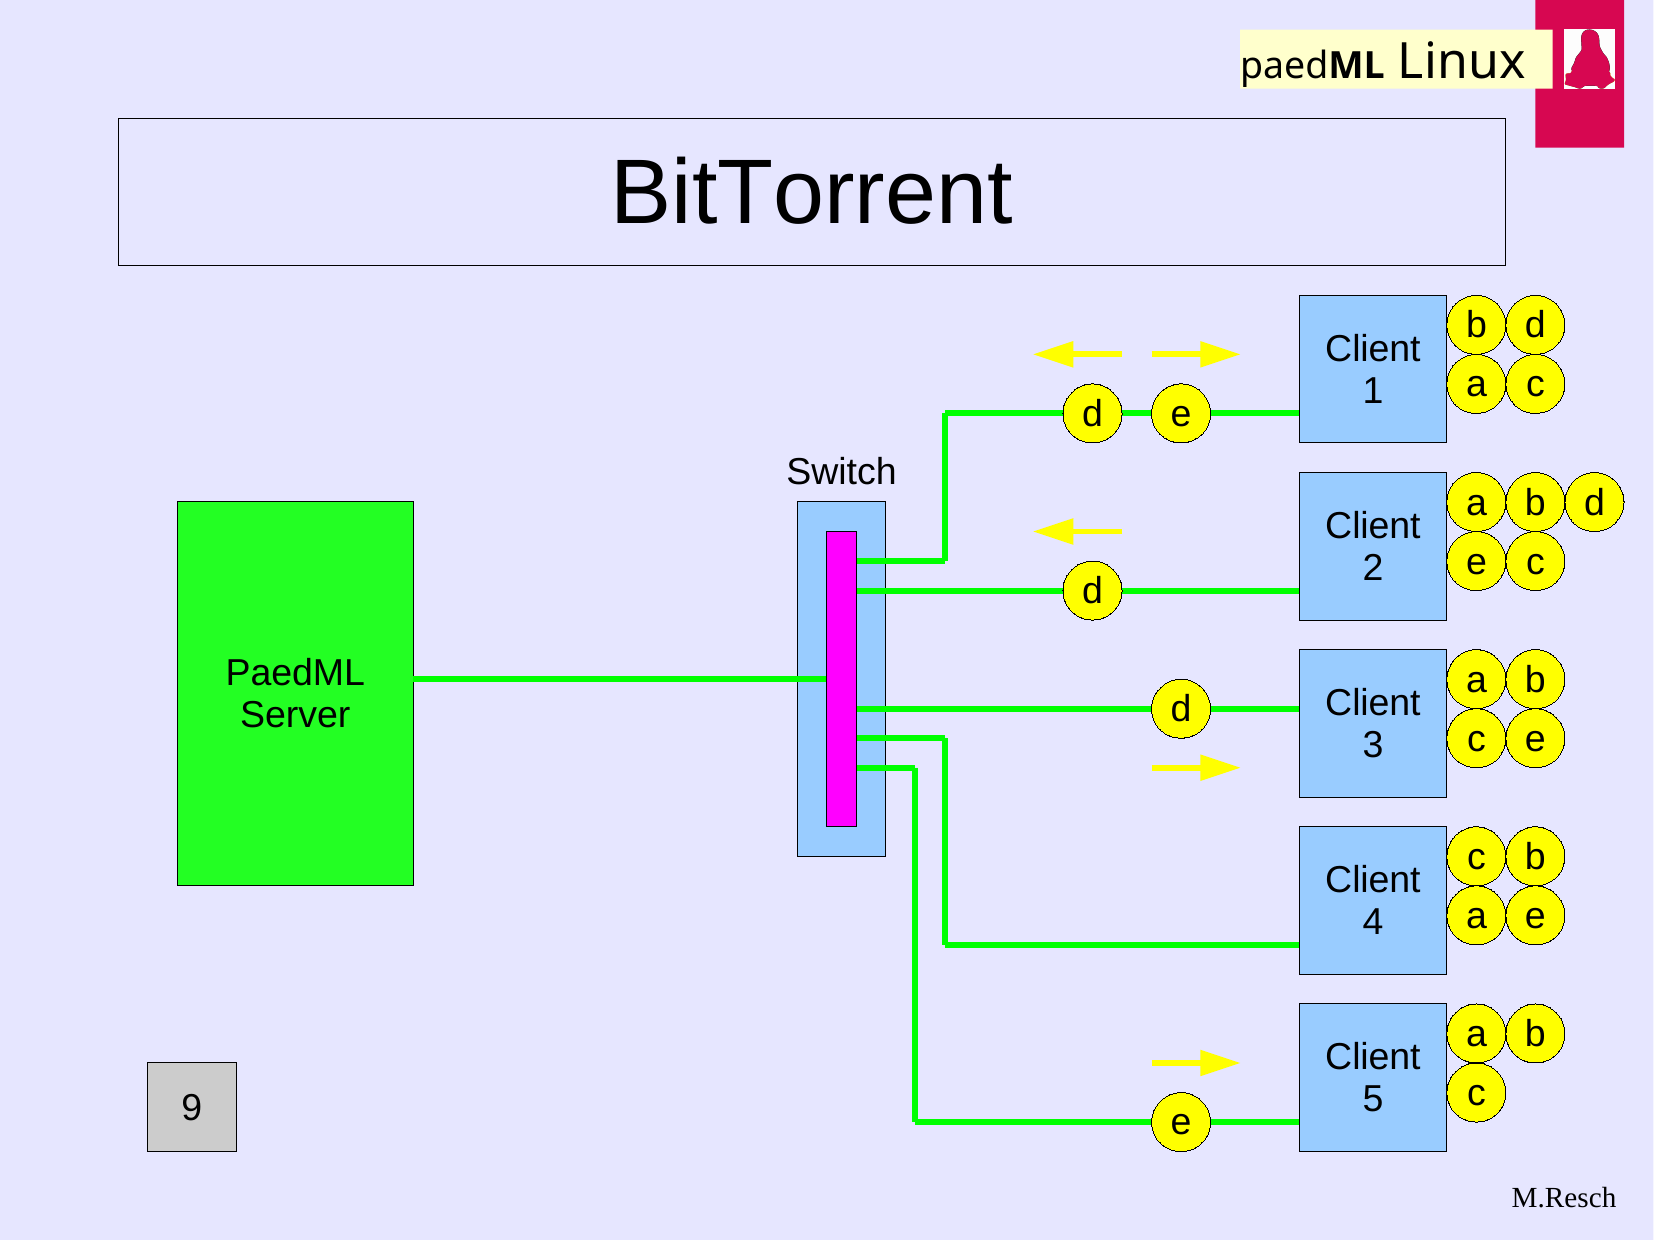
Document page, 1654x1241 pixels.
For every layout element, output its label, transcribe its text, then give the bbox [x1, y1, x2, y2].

text_box c [1505, 531, 1565, 591]
text_box b [1505, 649, 1565, 709]
text_box c [1446, 708, 1506, 768]
text_box a [1446, 649, 1506, 709]
text_box c [1446, 1062, 1506, 1123]
text_box b [1506, 826, 1565, 886]
text_box e [1151, 1092, 1211, 1152]
text_box b [1505, 472, 1565, 531]
text_box e [1505, 885, 1565, 945]
title BitTorrent [118, 118, 1506, 266]
text_box b [1446, 295, 1506, 354]
text_box [797, 501, 886, 857]
text_box Client 5 [1299, 1003, 1447, 1152]
text_box a [1446, 354, 1506, 414]
text_box a [1446, 885, 1506, 945]
text_box d [1062, 383, 1123, 443]
text_box d [1151, 679, 1211, 739]
text_box Client 1 [1299, 295, 1447, 443]
text_box PaedML Server [177, 501, 414, 886]
text_box a [1446, 1003, 1506, 1063]
text_box e [1505, 708, 1565, 768]
text_box d [1564, 472, 1625, 532]
text_box c [1446, 826, 1506, 886]
text_box 9 [147, 1062, 237, 1152]
text_box d [1505, 295, 1565, 354]
text_box Client 3 [1299, 649, 1447, 798]
text_box e [1151, 383, 1211, 443]
text_box Client 4 [1299, 826, 1447, 975]
text_box b [1505, 1003, 1565, 1063]
text_box Switch [767, 442, 916, 500]
text_box a [1446, 472, 1506, 531]
text_box d [1062, 561, 1123, 621]
text_box c [1505, 354, 1565, 414]
text_box Client 2 [1299, 472, 1447, 621]
text_box e [1446, 531, 1506, 591]
